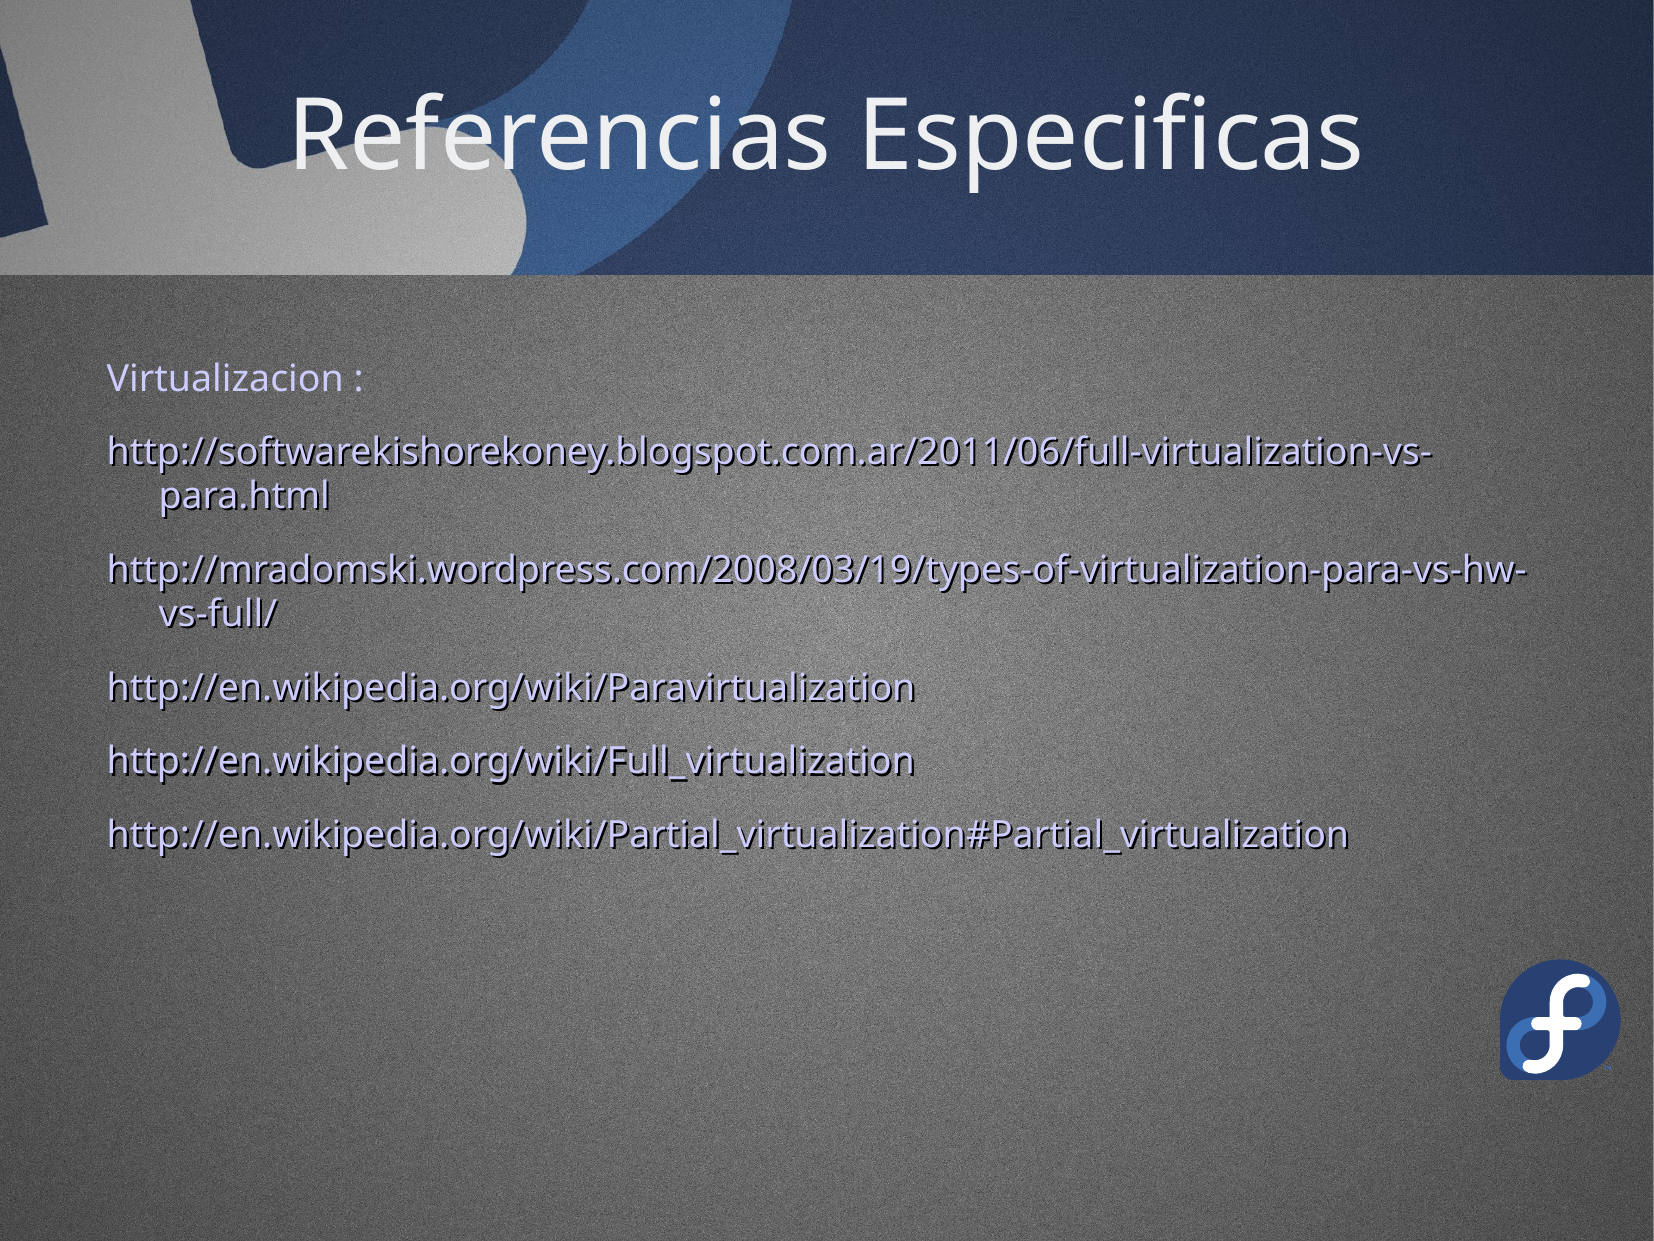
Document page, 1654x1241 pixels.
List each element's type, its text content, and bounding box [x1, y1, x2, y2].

text_box Referencias Especificas [88, 29, 1565, 237]
picture [0, 0, 1654, 1241]
text_box Virtualizacion : http://softwarekishorekoney.blogspot.com.ar/2011/06/full-virtualization-vs-para.html http://mradomski.wordpress.com/2008/03/19/types-of-virtualization-para-vs-hw-vs-full/ http://en.wikipedia.org/wiki/Paravirtualization http://en.wikipedia.org/wiki/Full_virtualization http://en.wikipedia.org/wiki/Partial_virtualization#Partial_virtualization [88, 354, 1565, 1064]
